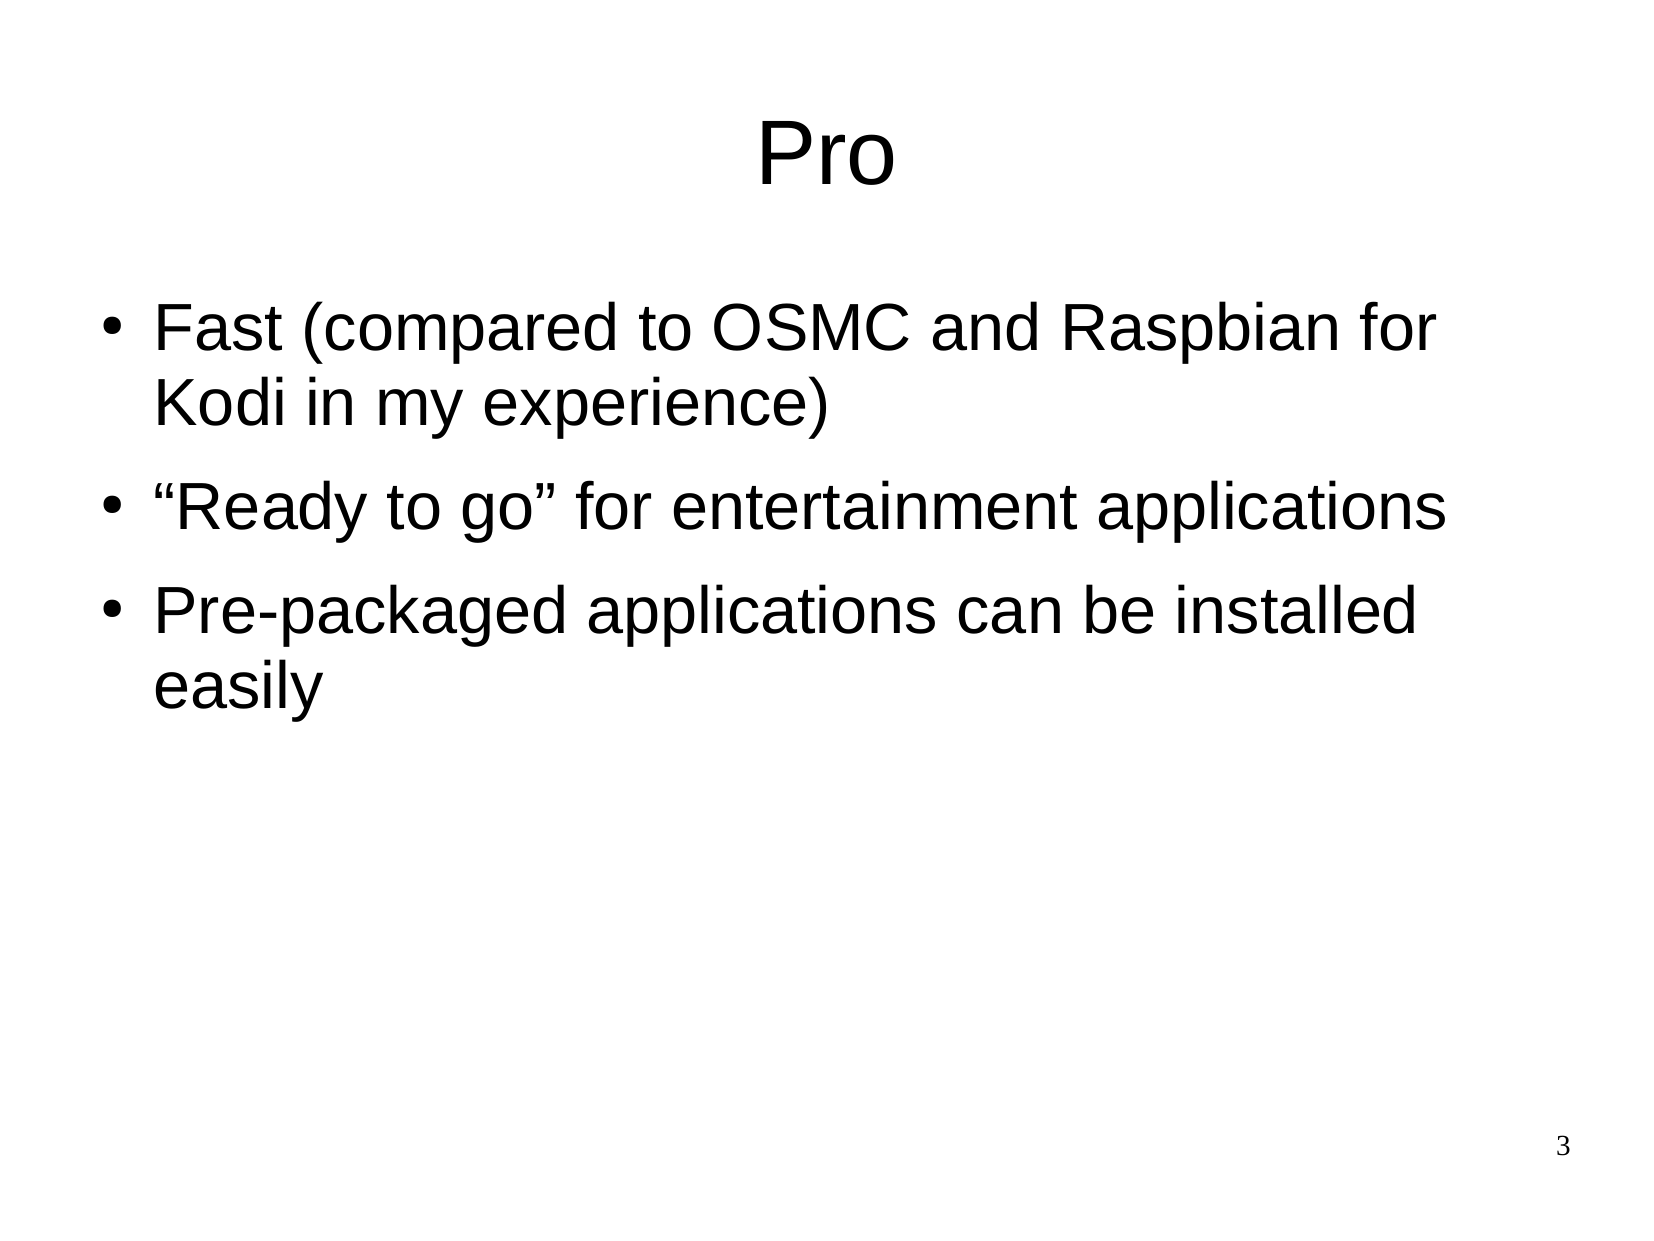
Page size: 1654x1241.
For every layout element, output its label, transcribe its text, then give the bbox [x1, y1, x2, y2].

list Fast (compared to OSMC and Raspbian for Kodi in my experience) “Ready to go” for entertainment applications Pre-packaged applications can be installed easily [82, 290, 1571, 1010]
title Pro [82, 49, 1571, 257]
